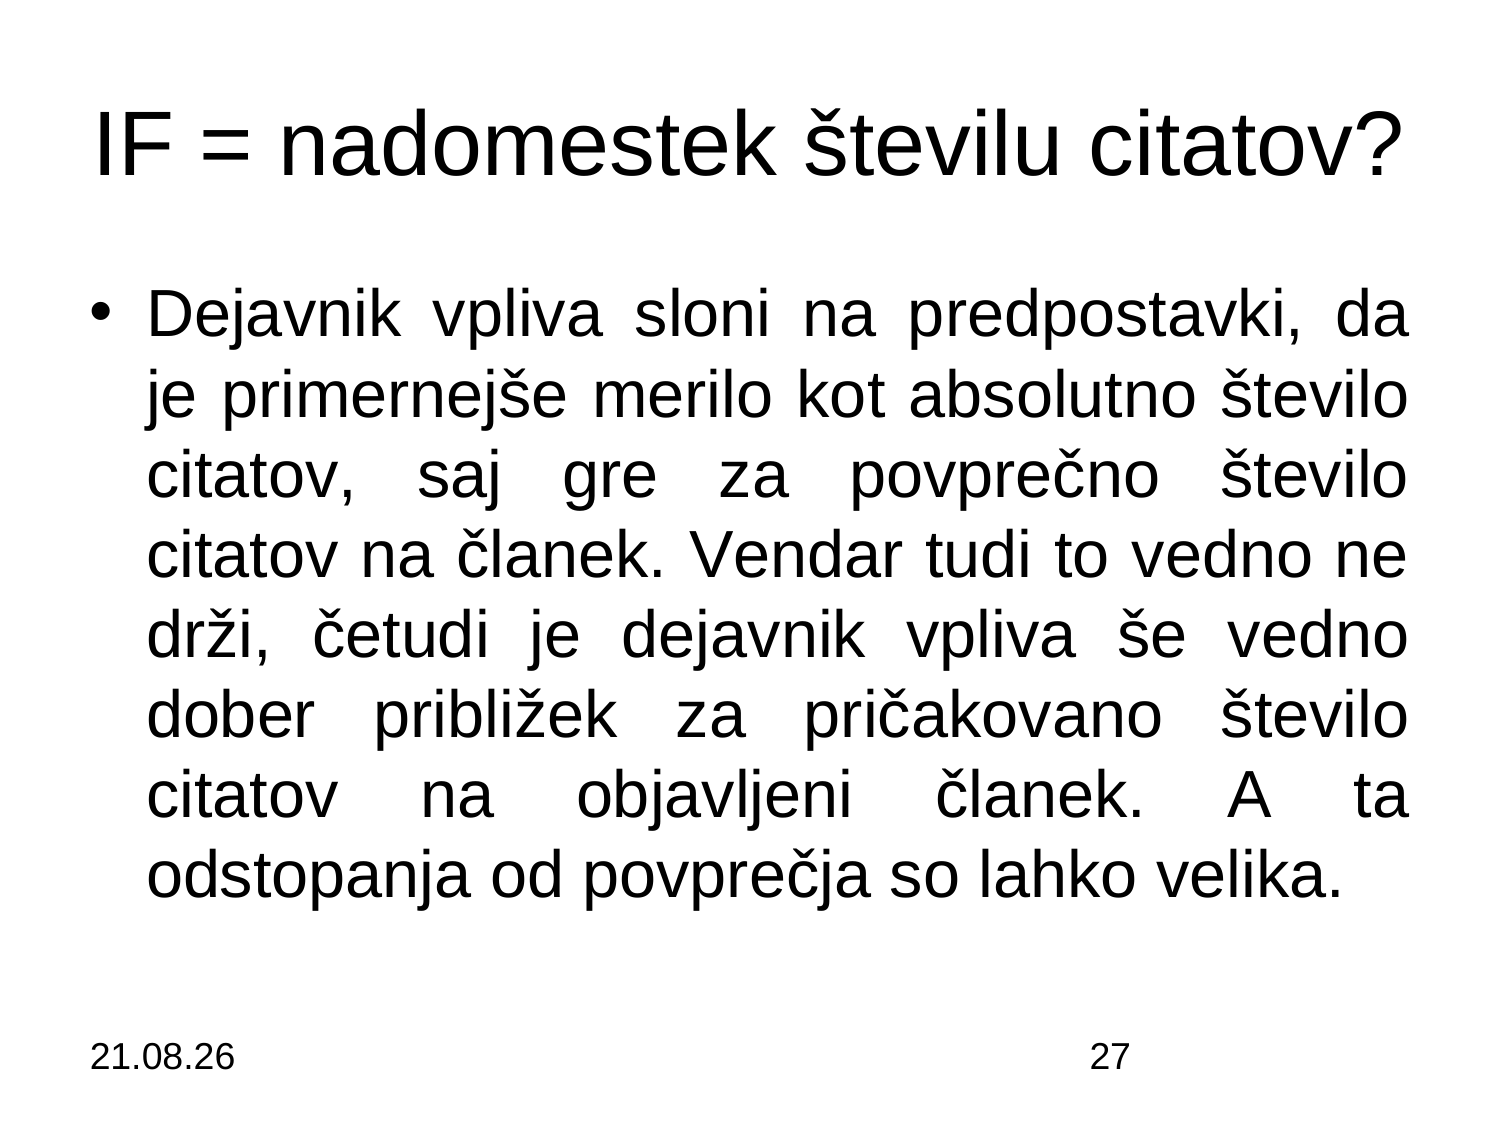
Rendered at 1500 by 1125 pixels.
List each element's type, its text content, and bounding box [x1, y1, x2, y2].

list Dejavnik vpliva sloni na predpostavki, da je primernejše merilo kot absolutno število citatov, saj gre za povprečno število citatov na članek. Vendar tudi to vedno ne drži, četudi je dejavnik vpliva še vedno dober približek za pričakovano število citatov na objavljeni članek. A ta odstopanja od povprečja so lahko velika. [75, 262, 1426, 1015]
title IF = nadomestek številu citatov? [75, 45, 1426, 233]
